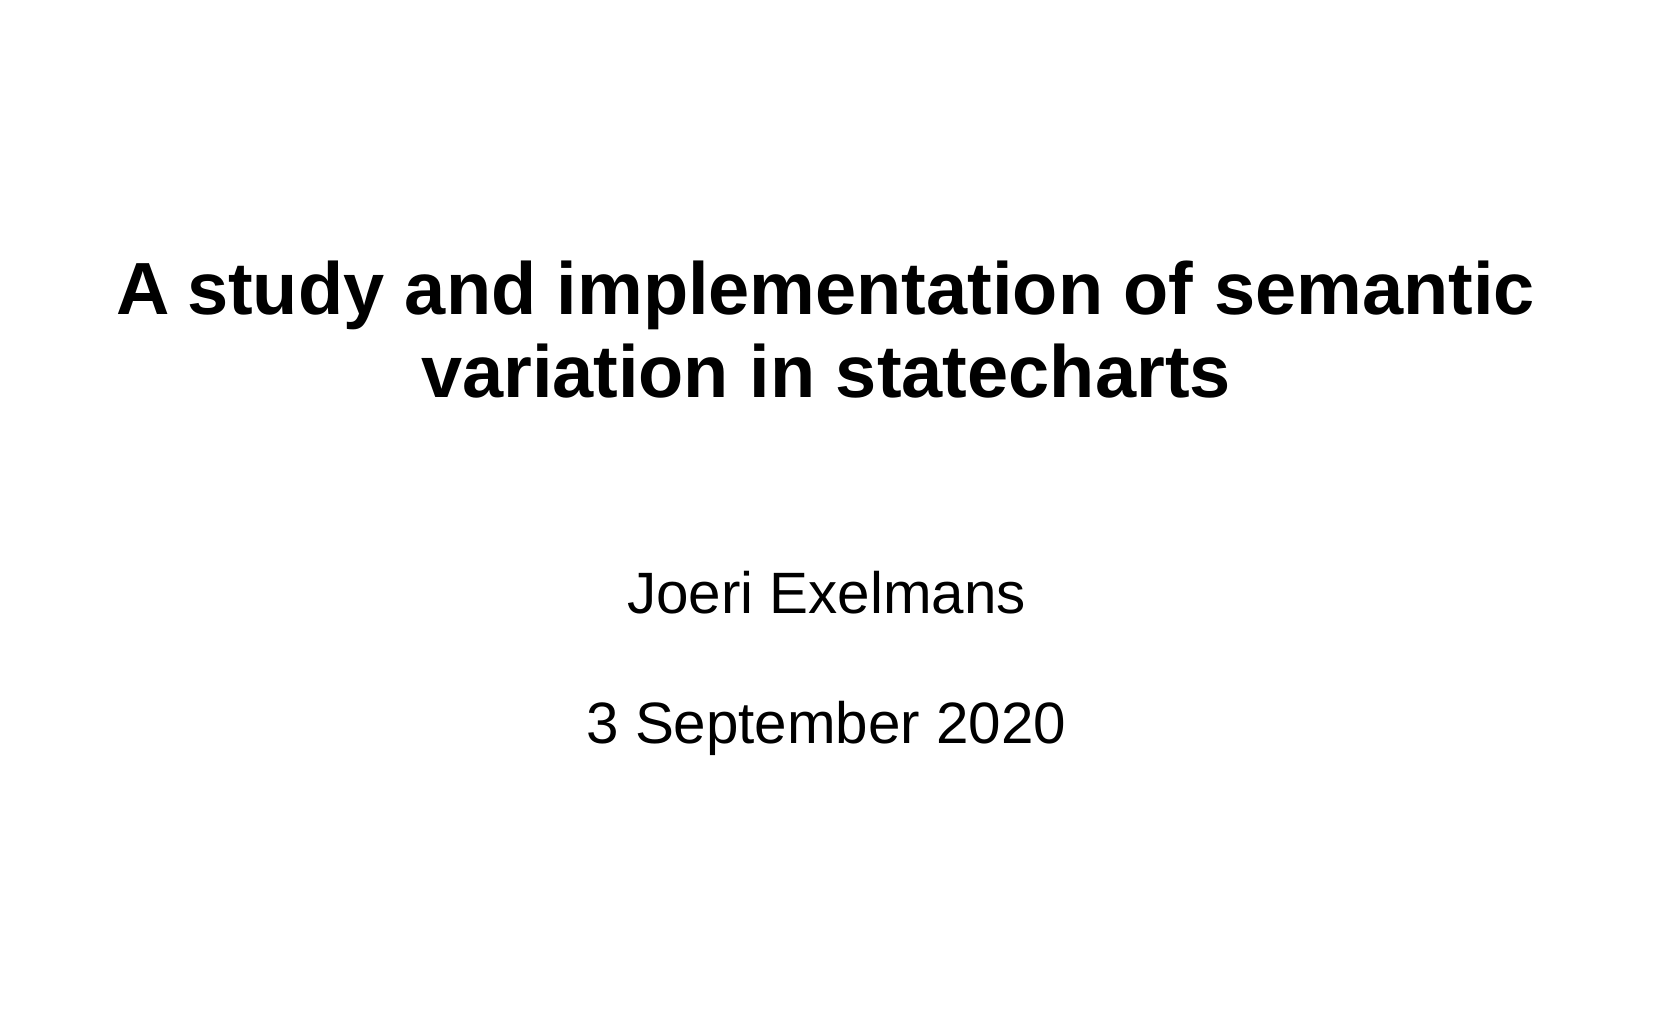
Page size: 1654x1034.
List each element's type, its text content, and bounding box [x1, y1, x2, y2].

subtitle A study and implementation of semantic variation in statecharts Joeri Exelmans 3 September 2020 [82, 118, 1571, 886]
